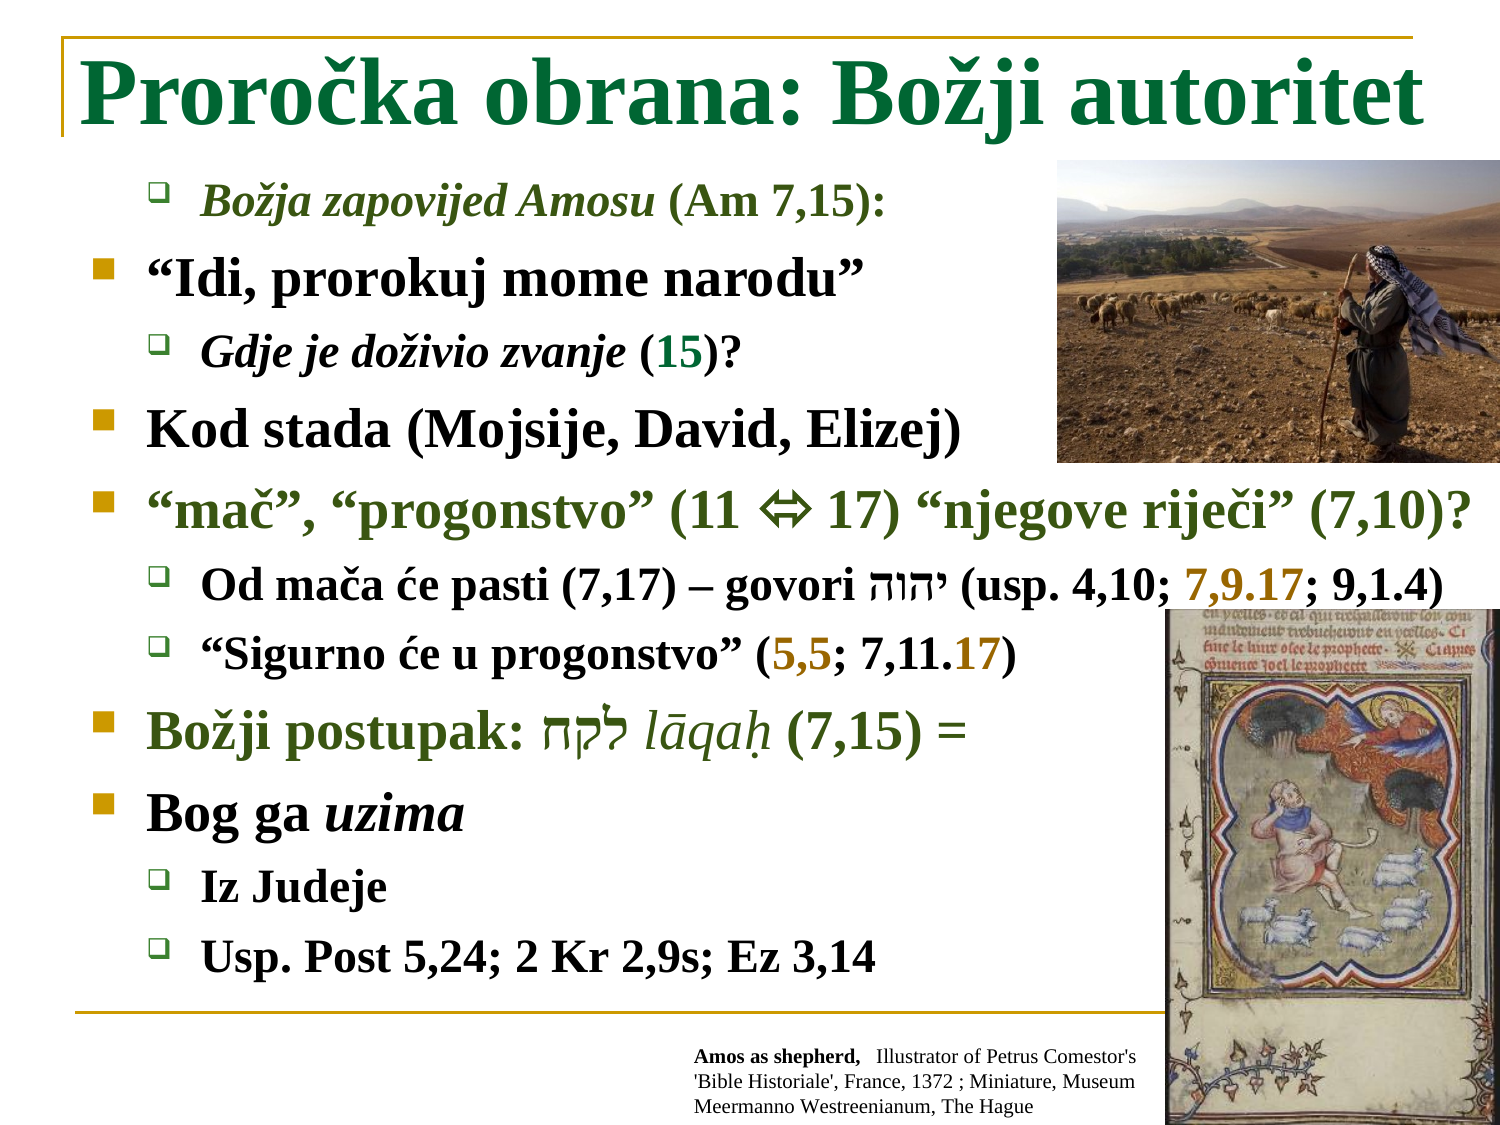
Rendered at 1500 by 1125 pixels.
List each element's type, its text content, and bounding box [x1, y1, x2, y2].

picture [1057, 160, 1500, 463]
list Božja zapovijed Amosu (Am 7,15): “Idi, prorokuj mome narodu” Gdje je doživio zvanje (15)? Kod stada (Mojsije, David, Elizej) “mač”, “progonstvo” (11  17) “njegove riječi” (7,10)? Od mača će pasti (7,17) – govori יהוה (usp. 4,10; 7,9.17; 9,1.4) “Sigurno će u progonstvo” (5,5; 7,11.17) Božji postupak: לקח lāqaḥ (7,15) = Bog ga uzima Iz Judeje Usp. Post 5,24; 2 Kr 2,9s; Ez 3,14 [75, 160, 1500, 1006]
text_box Amos as shepherd, Illustrator of Petrus Comestor's 'Bible Historiale', France, 1372 ; Miniature, Museum Meermanno Westreenianum, The Hague [679, 1034, 1170, 1125]
title Proročka obrana: Božji autoritet [64, 21, 1490, 209]
picture [1165, 609, 1500, 1125]
